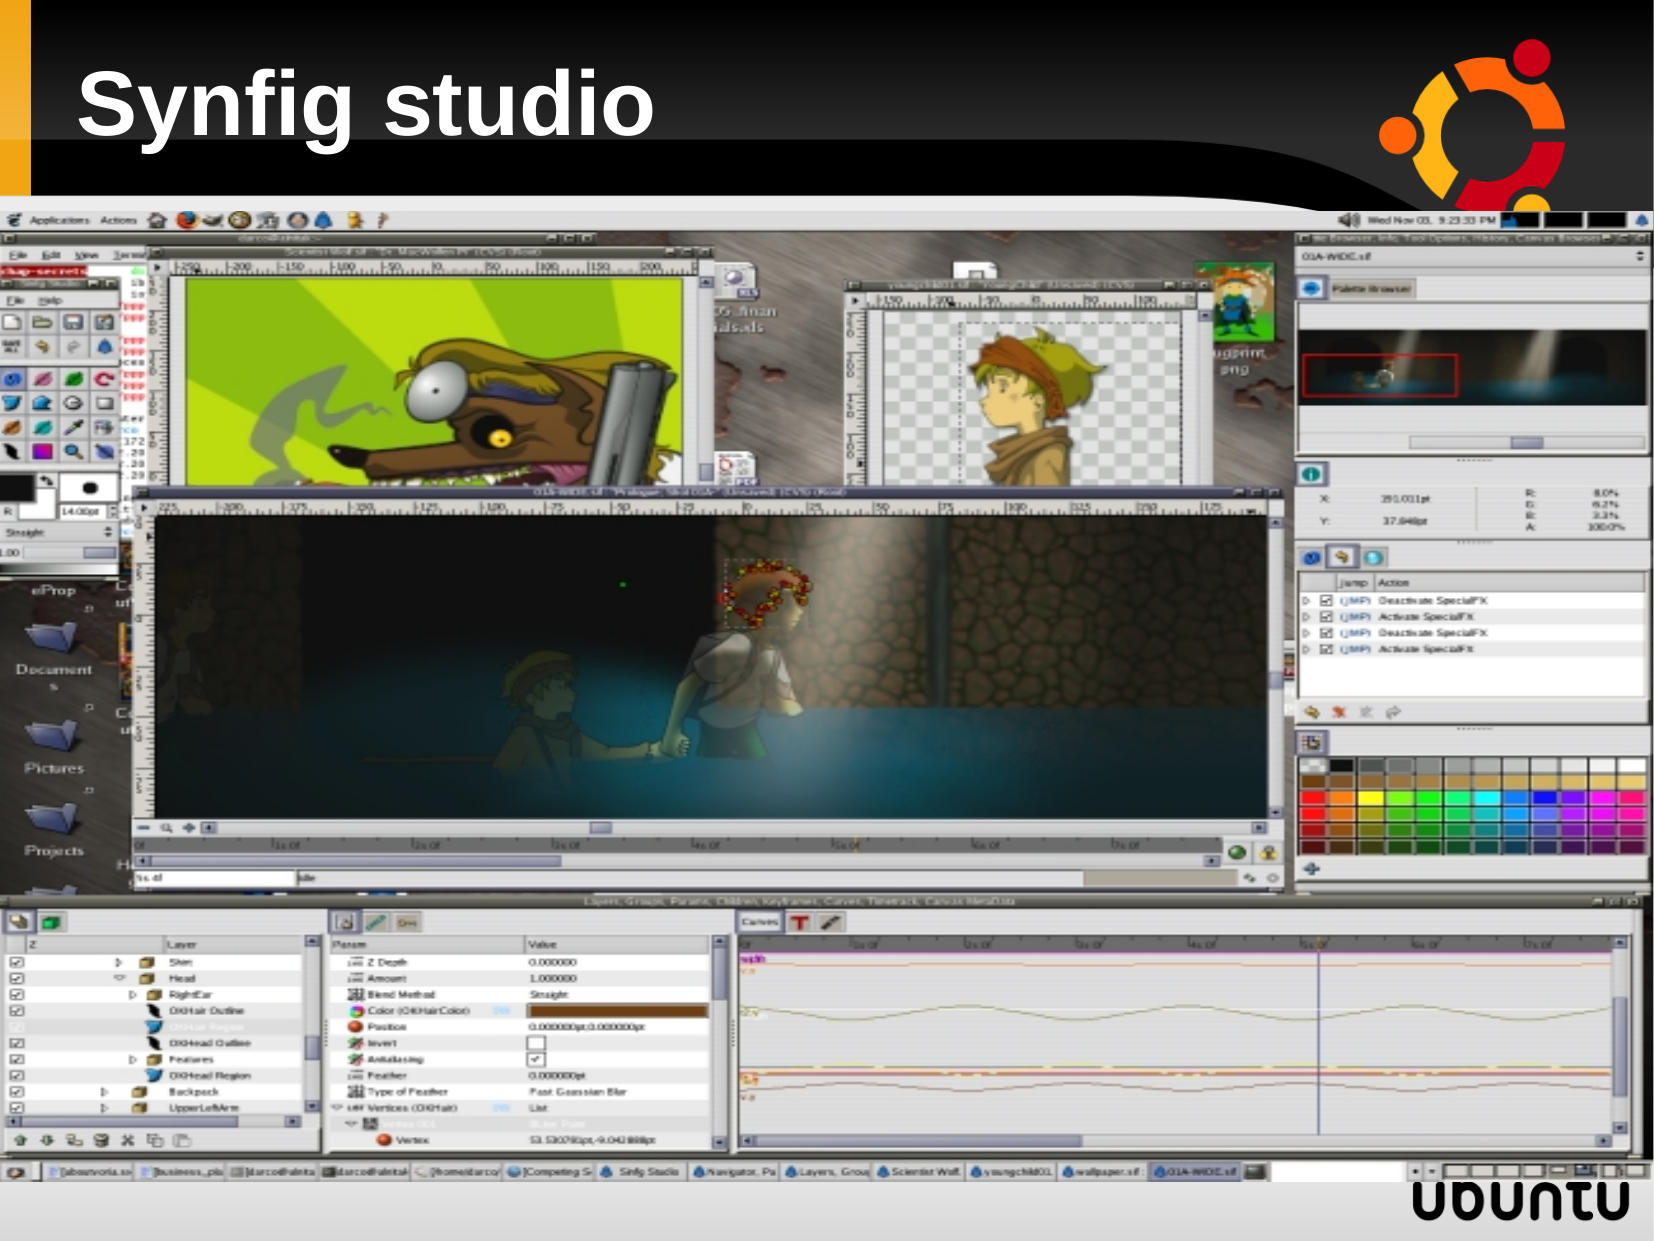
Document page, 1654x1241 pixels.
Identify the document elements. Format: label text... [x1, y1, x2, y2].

picture [0, 0, 1654, 1241]
title Synfig studio [76, 7, 1565, 200]
